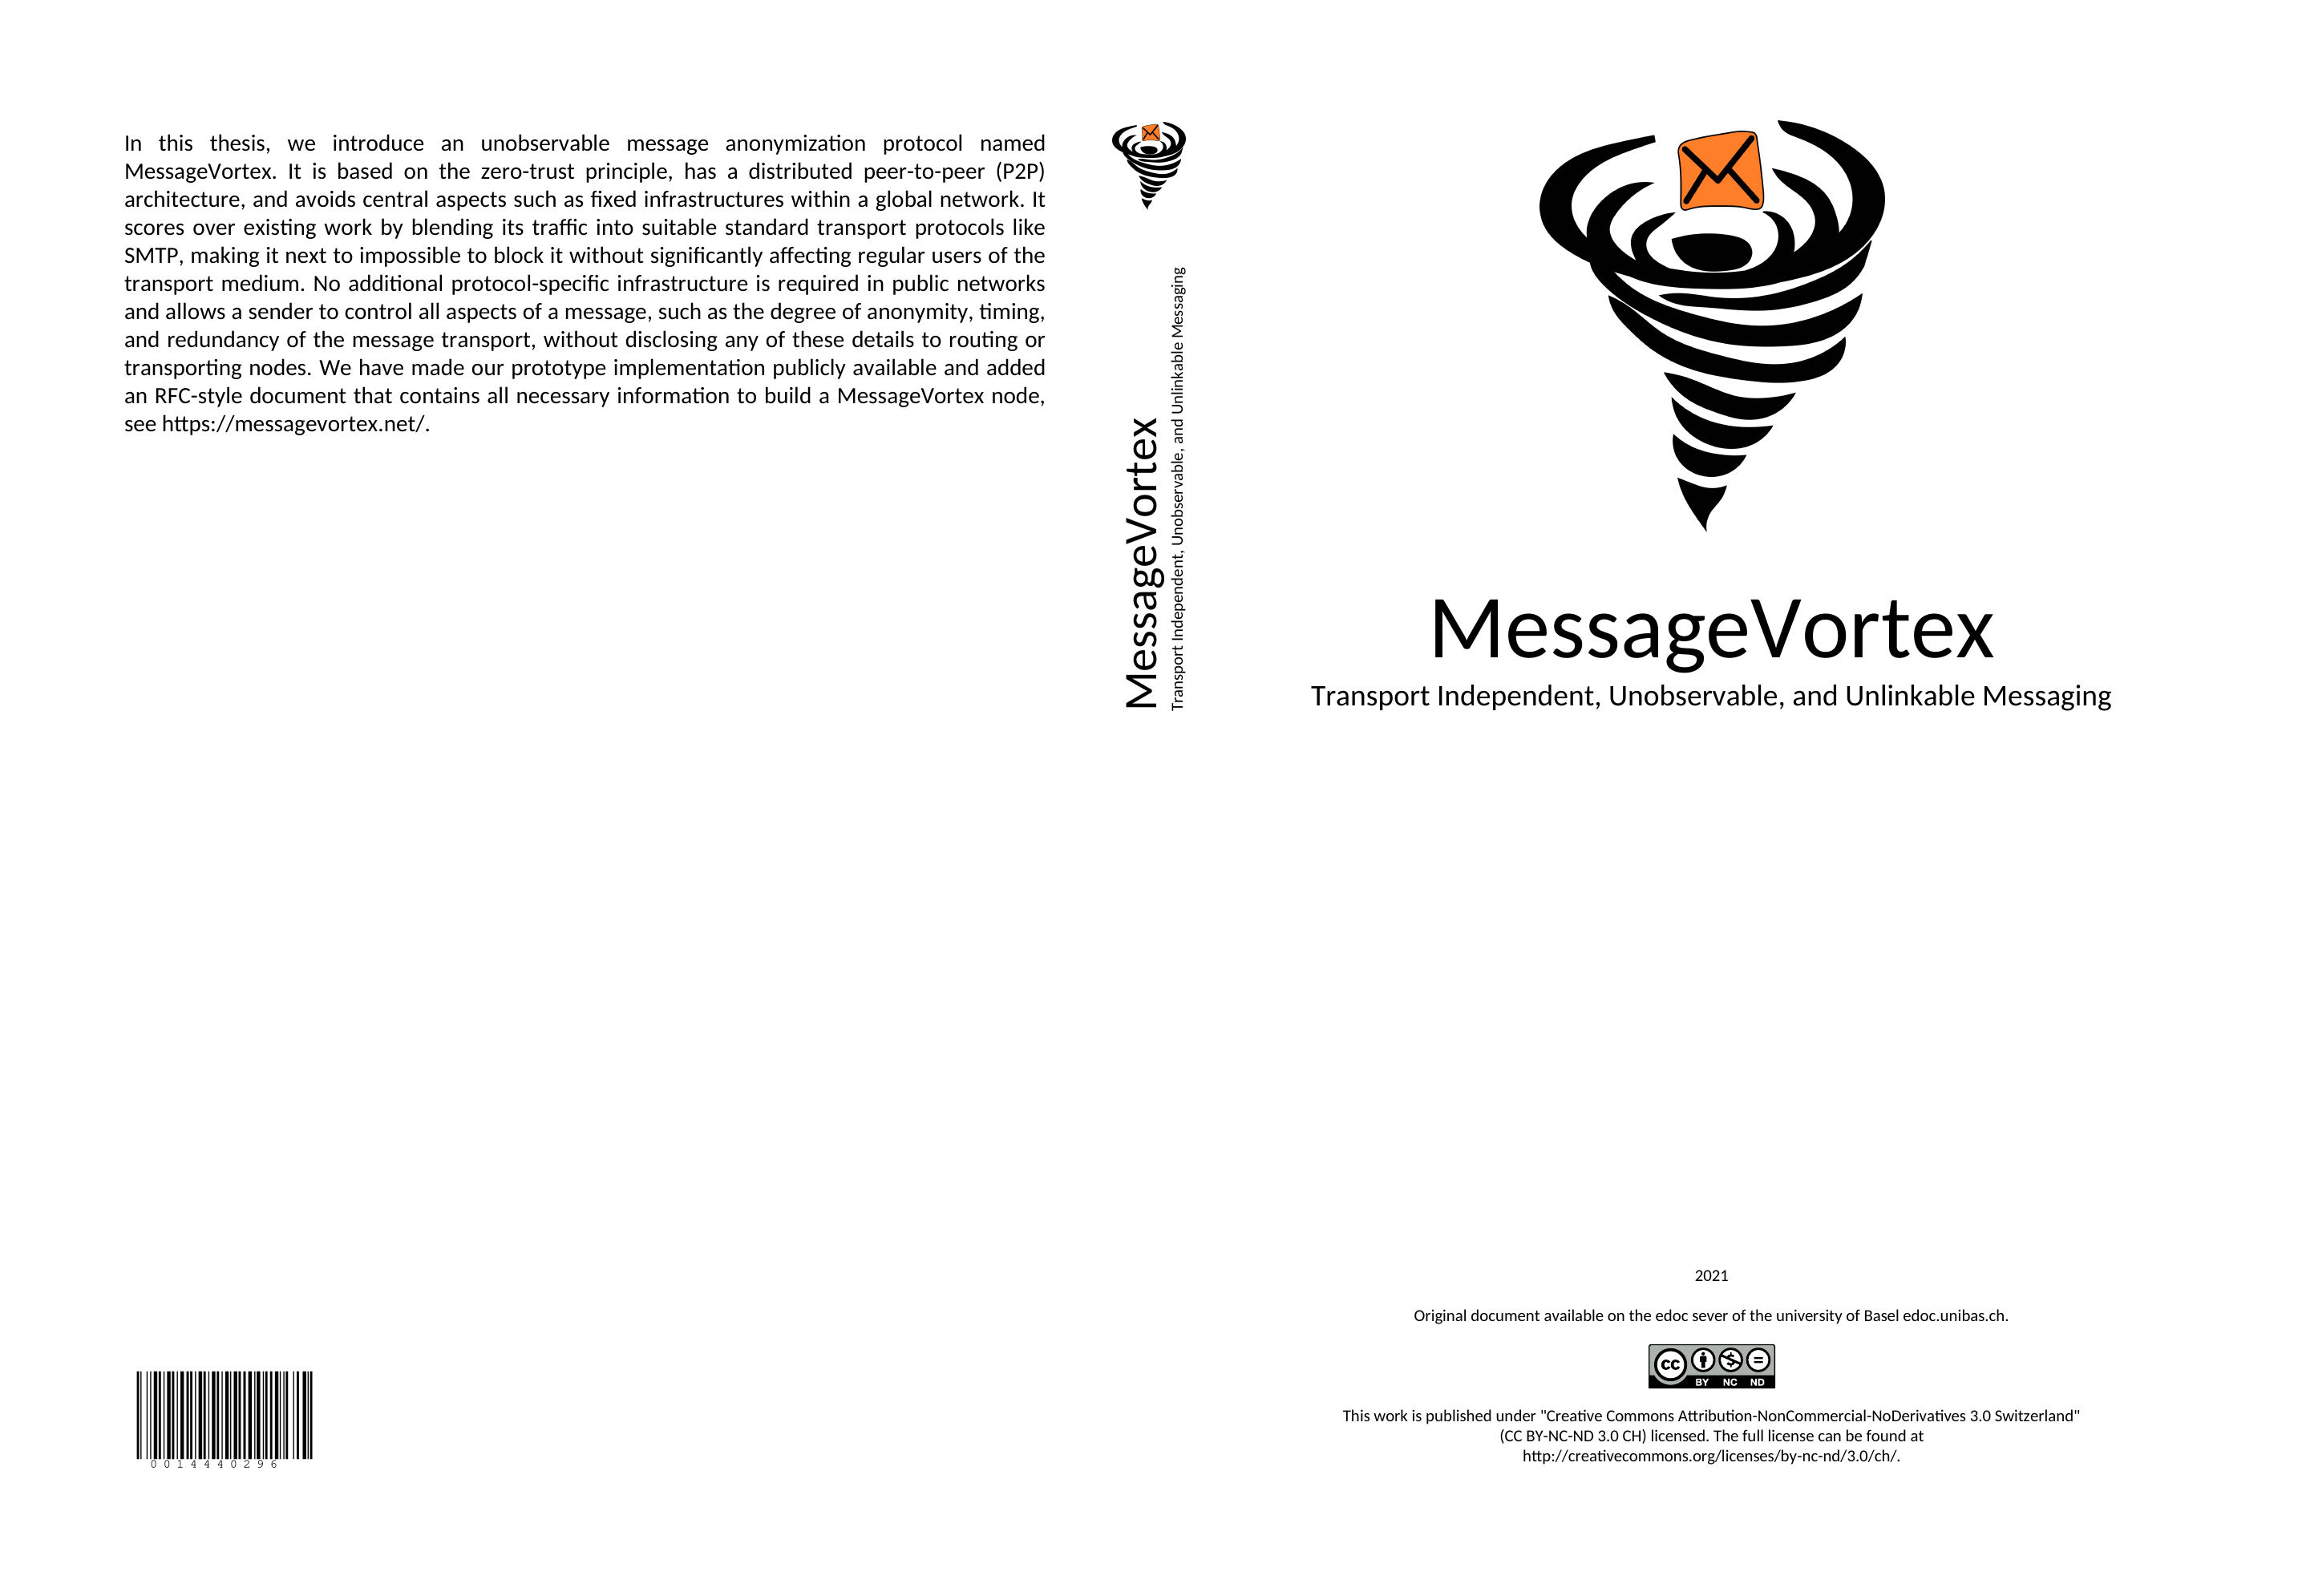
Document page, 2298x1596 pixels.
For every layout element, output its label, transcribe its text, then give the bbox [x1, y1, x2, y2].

text_box In this thesis, we introduce an unobservable message anonymization protocol named MessageVortex. It is based on the zero-trust principle, has a distributed peer-to-peer (P2P) architecture, and avoids central aspects such as fixed infrastructures within a global network. It scores over existing work by blending its traffic into suitable standard transport protocols like SMTP, making it next to impossible to block it without significantly affecting regular users of the transport medium. No additional protocol-specific infrastructure is required in public networks and allows a sender to control all aspects of a message, such as the degree of anonymity, timing, and redundancy of the message transport, without disclosing any of these details to routing or transporting nodes. We have made our prototype implementation publicly available and added an RFC-style document that contains all necessary information to build a MessageVortex node, see https://messagevortex.net/. [76, 121, 1095, 446]
picture [128, 1364, 318, 1474]
picture [1649, 1343, 1776, 1389]
text_box MessageVortex Transport Independent, Unobservable, and Unlinkable Messaging [1203, 561, 2221, 724]
text_box 2021 Original document available on the edoc sever of the university of Basel edoc.unibas.ch. This work is published under "Creative Commons Attribution-NonCommercial-NoDerivatives 3.0 Switzerland" (CC BY-NC-ND 3.0 CH) licensed. The full license can be found at http://creativecommons.org/licenses/by-nc-nd/3.0/ch/. [1203, 1259, 2221, 1474]
text_box MessageVortex Transport Independent, Unobservable, and Unlinkable Messaging [1103, 176, 1195, 724]
picture [1112, 122, 1186, 210]
picture [1539, 120, 1885, 532]
